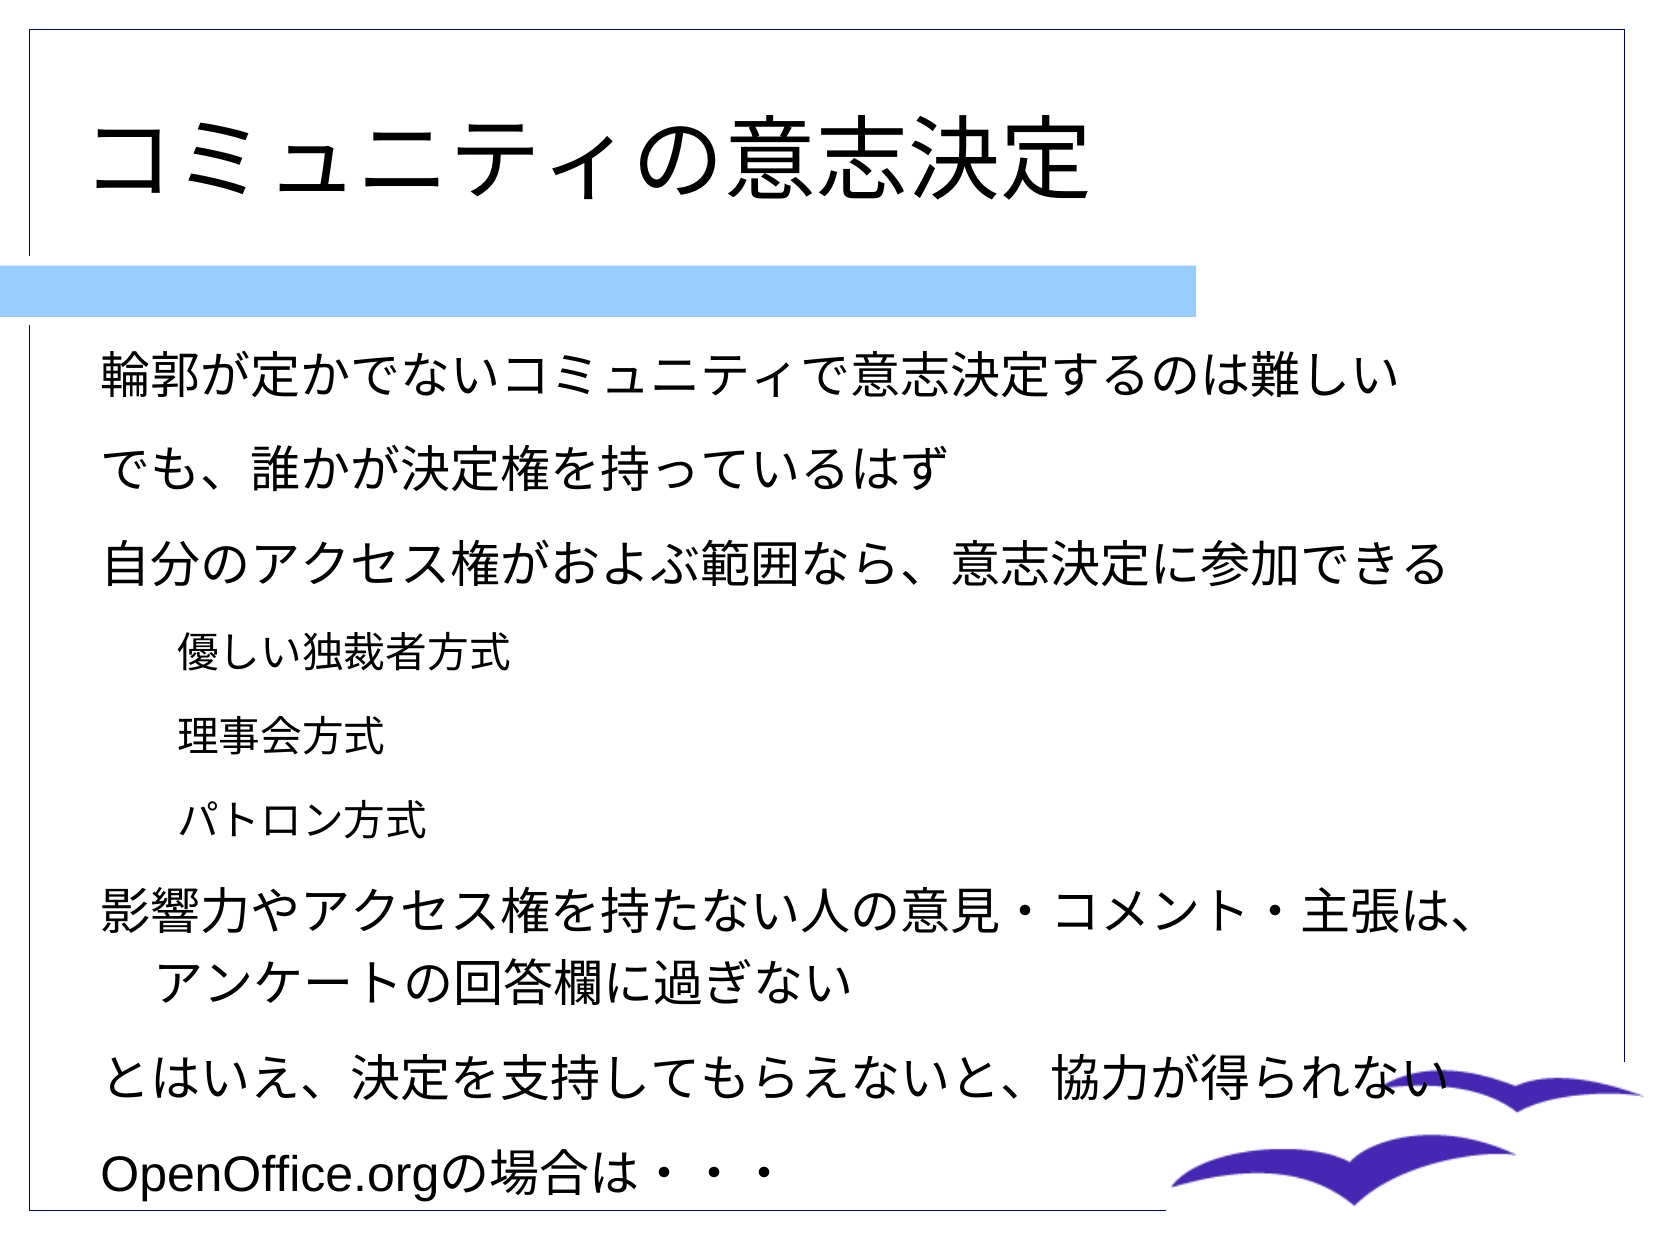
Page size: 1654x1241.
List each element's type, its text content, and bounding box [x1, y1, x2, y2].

title コミュニティの意志決定 [82, 49, 1571, 257]
list 輪郭が定かでないコミュニティで意志決定するのは難しい でも、誰かが決定権を持っているはず 自分のアクセス権がおよぶ範囲なら、意志決定に参加できる 優しい独裁者方式 理事会方式 パトロン方式 影響力やアクセス権を持たない人の意見・コメント・主張は、 アンケートの回答欄に過ぎない とはいえ、決定を支持してもらえないと、協力が得られない OpenOffice.orgの場合は・・・ [82, 335, 1571, 1109]
picture [1166, 1062, 1654, 1211]
